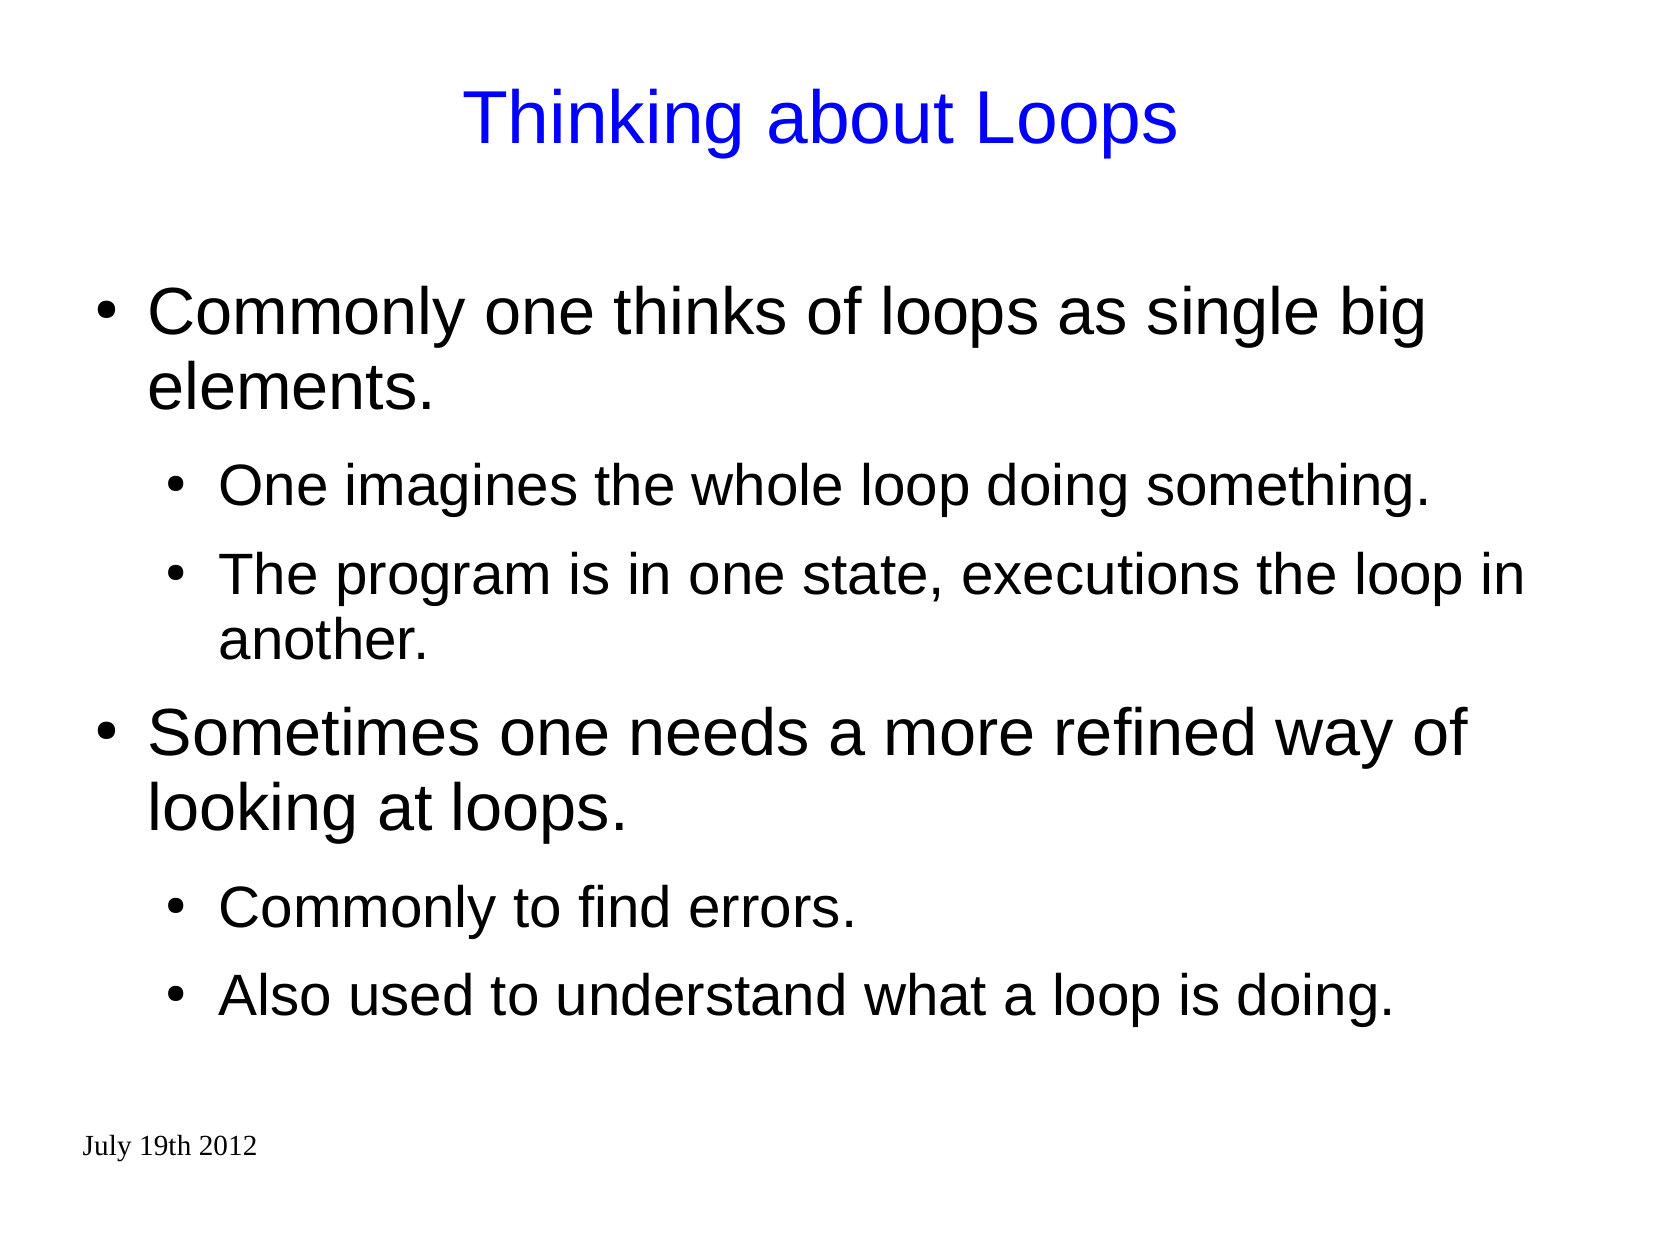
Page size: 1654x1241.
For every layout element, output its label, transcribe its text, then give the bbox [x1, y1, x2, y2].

list Commonly one thinks of loops as single big elements. One imagines the whole loop doing something. The program is in one state, executions the loop in another. Sometimes one needs a more refined way of looking at loops. Commonly to find errors. Also used to understand what a loop is doing. [76, 274, 1565, 1093]
title Thinking about Loops [76, 58, 1565, 178]
